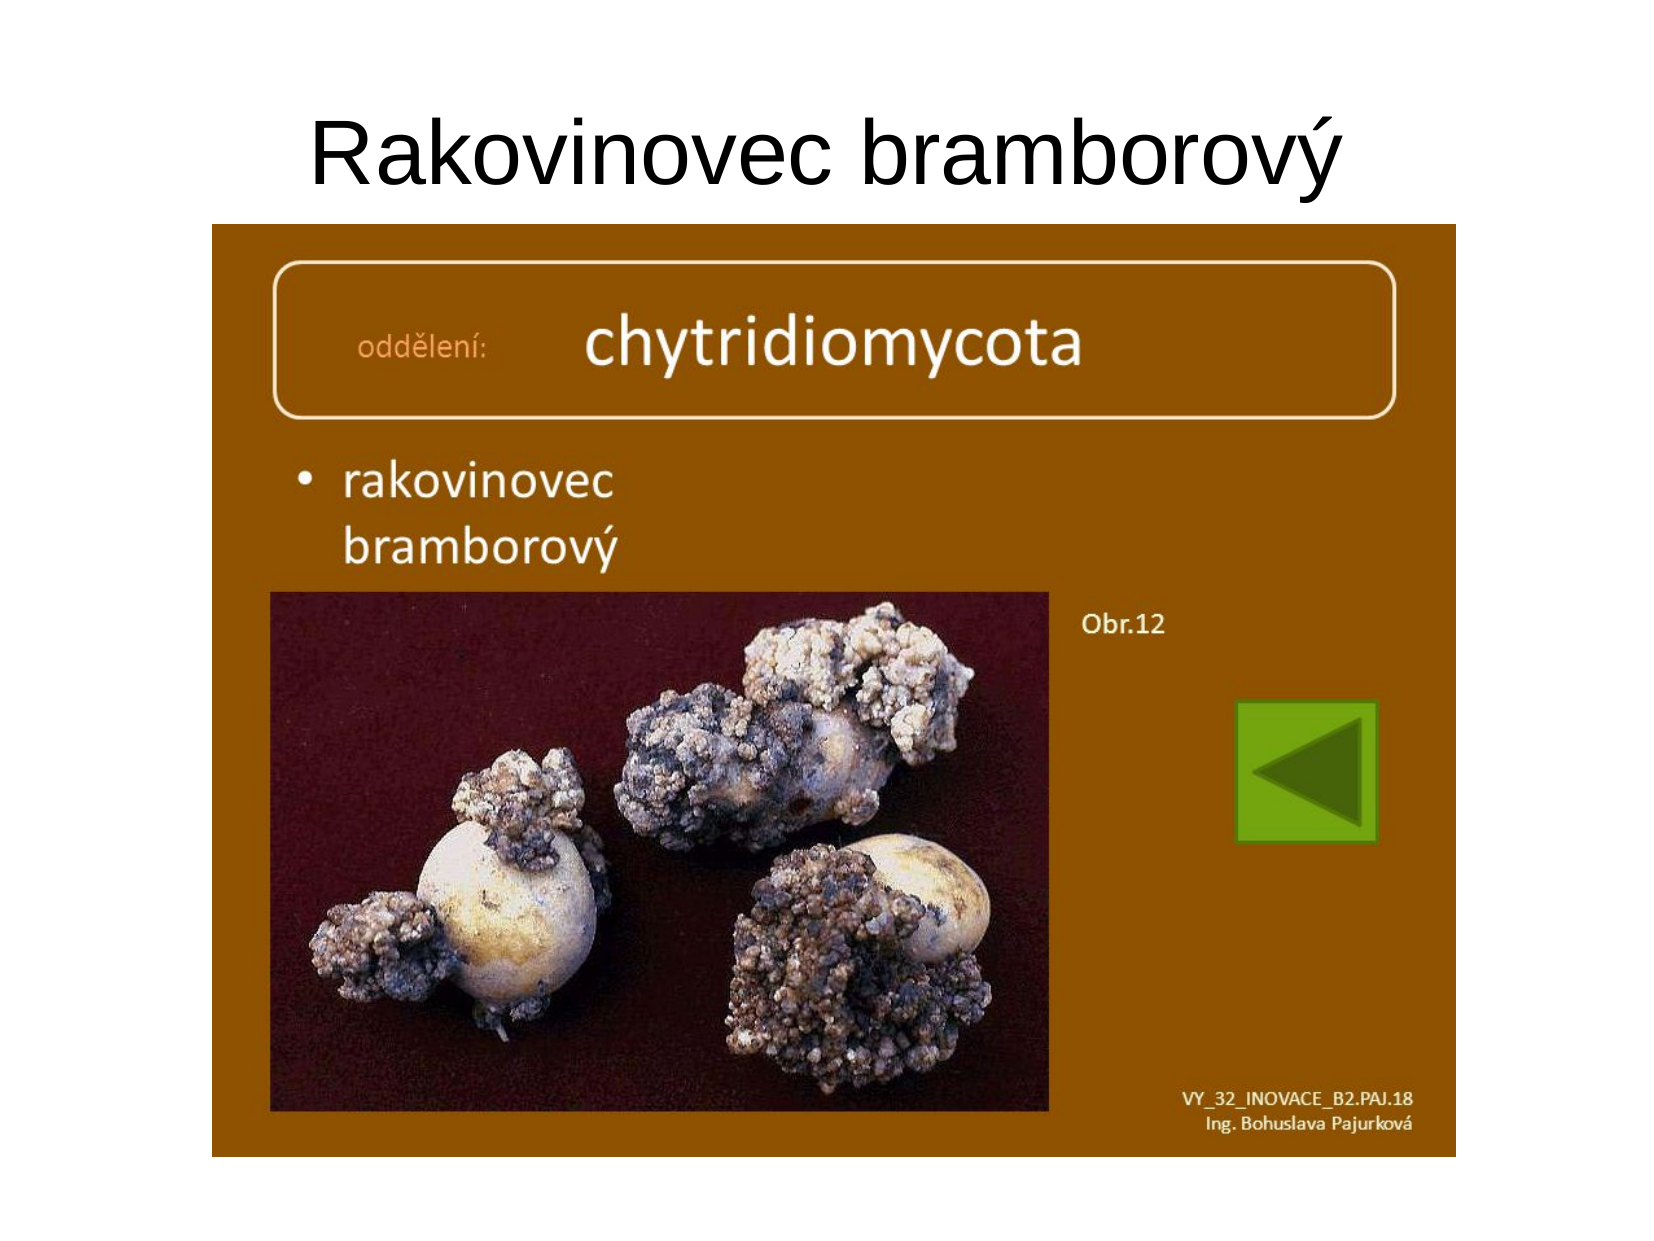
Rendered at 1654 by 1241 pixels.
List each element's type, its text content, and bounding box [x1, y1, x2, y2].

title Rakovinovec bramborový [82, 49, 1571, 257]
picture [212, 224, 1456, 1157]
